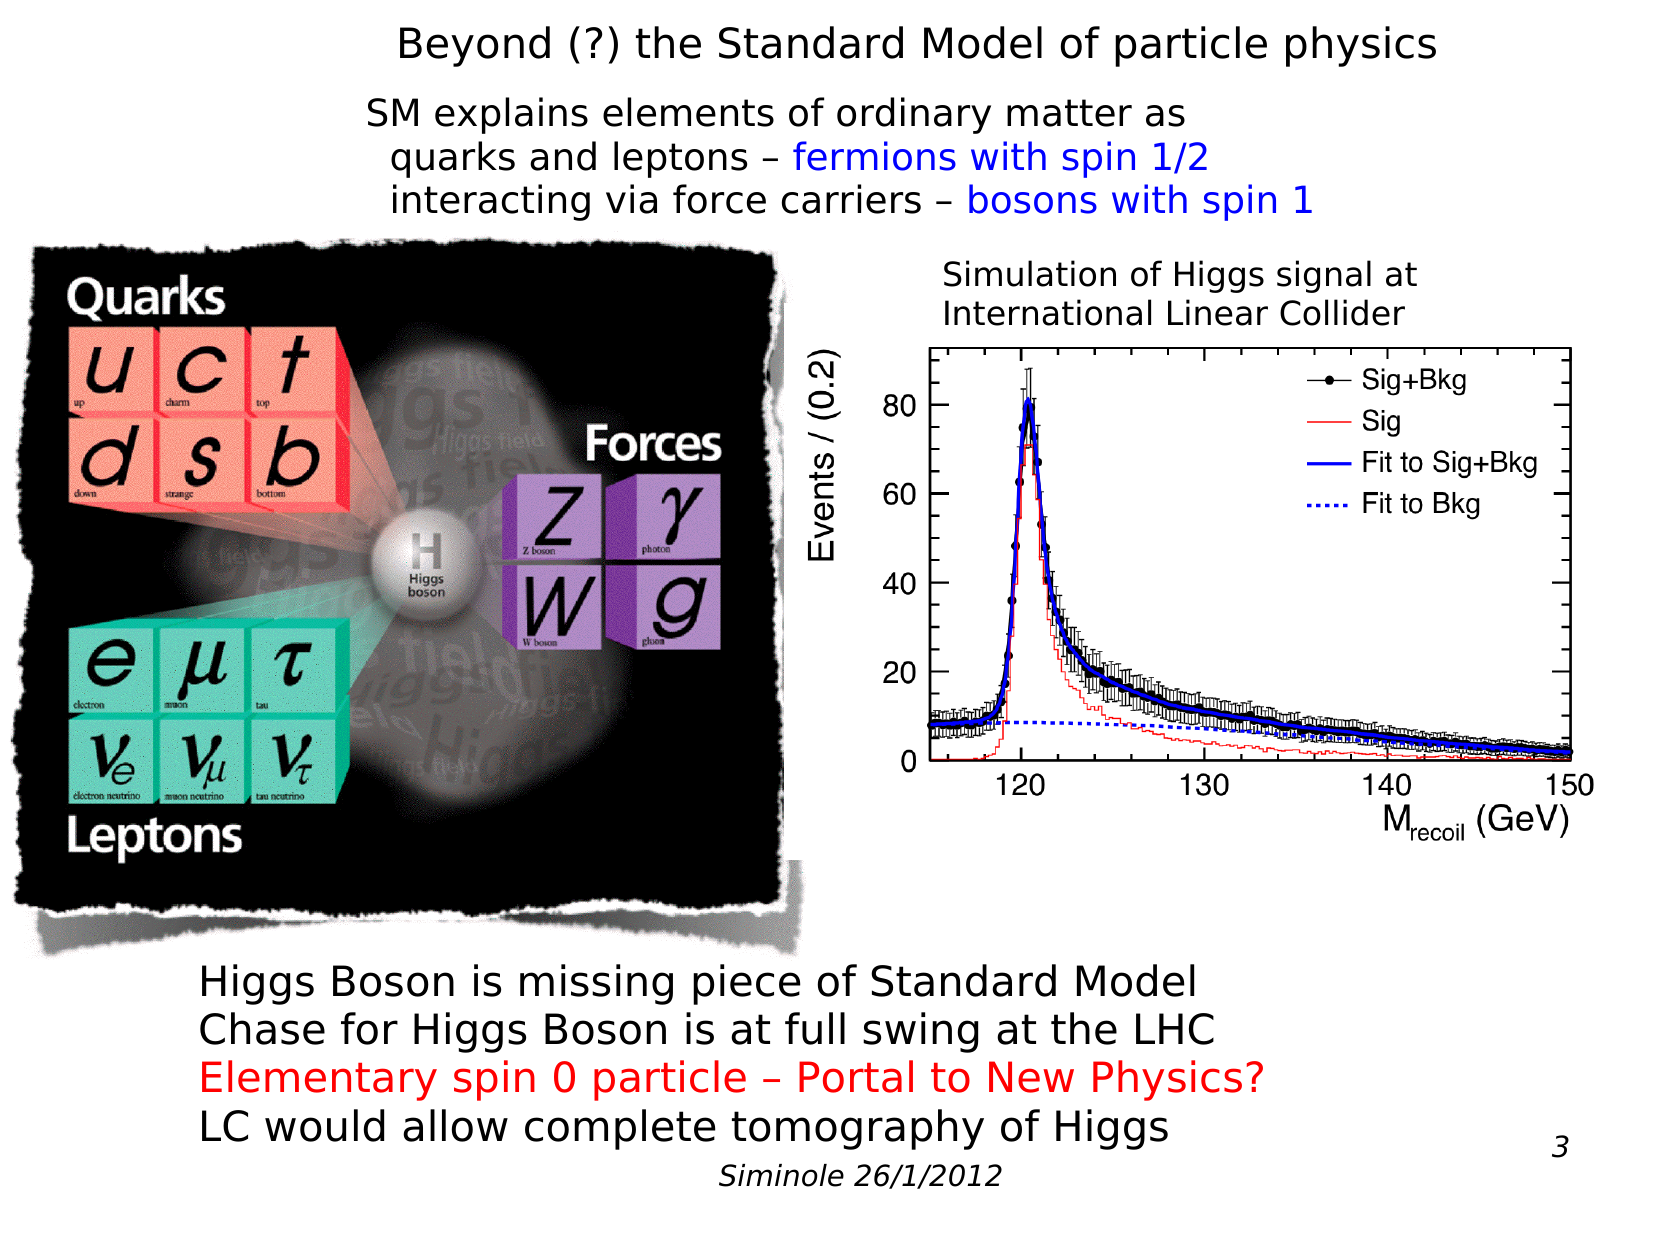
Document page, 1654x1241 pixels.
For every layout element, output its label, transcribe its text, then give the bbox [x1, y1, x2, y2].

text_box Higgs Boson is missing piece of Standard Model Chase for Higgs Boson is at full swing at the LHC Elementary spin 0 particle – Portal to New Physics? LC would allow complete tomography of Higgs [183, 949, 1533, 1159]
picture [5, 225, 1639, 966]
text_box SM explains elements of ordinary matter as quarks and leptons – fermions with spin 1/2 interacting via force carriers – bosons with spin 1 [98, 84, 1339, 231]
text_box Beyond (?) the Standard Model of particle physics [366, 10, 1312, 69]
text_box Simulation of Higgs signal at International Linear Collider [927, 248, 1601, 341]
